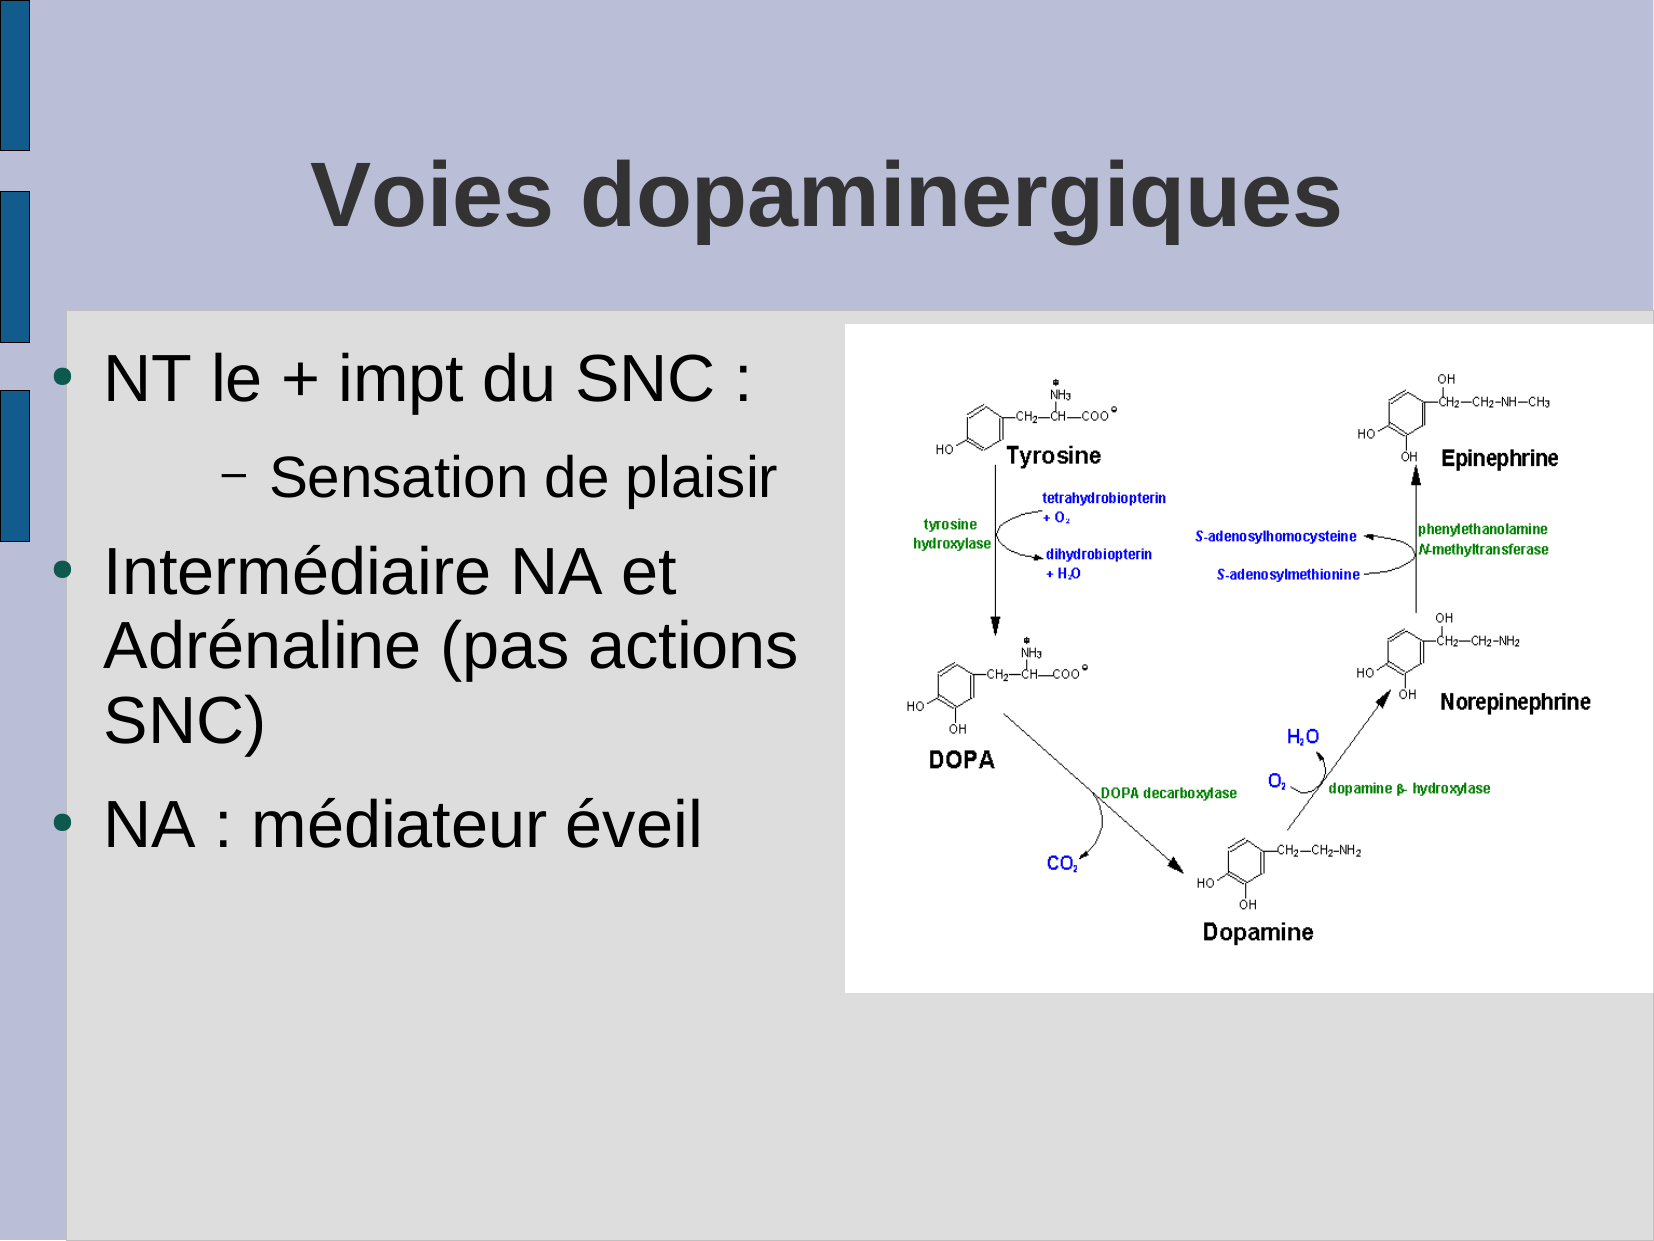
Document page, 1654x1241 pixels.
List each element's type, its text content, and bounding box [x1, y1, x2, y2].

picture [845, 324, 1654, 993]
title Voies dopaminergiques [121, 91, 1534, 299]
list NT le + impt du SNC : Sensation de plaisir Intermédiaire NA et Adrénaline (pas actions SNC) NA : médiateur éveil [32, 340, 857, 1123]
